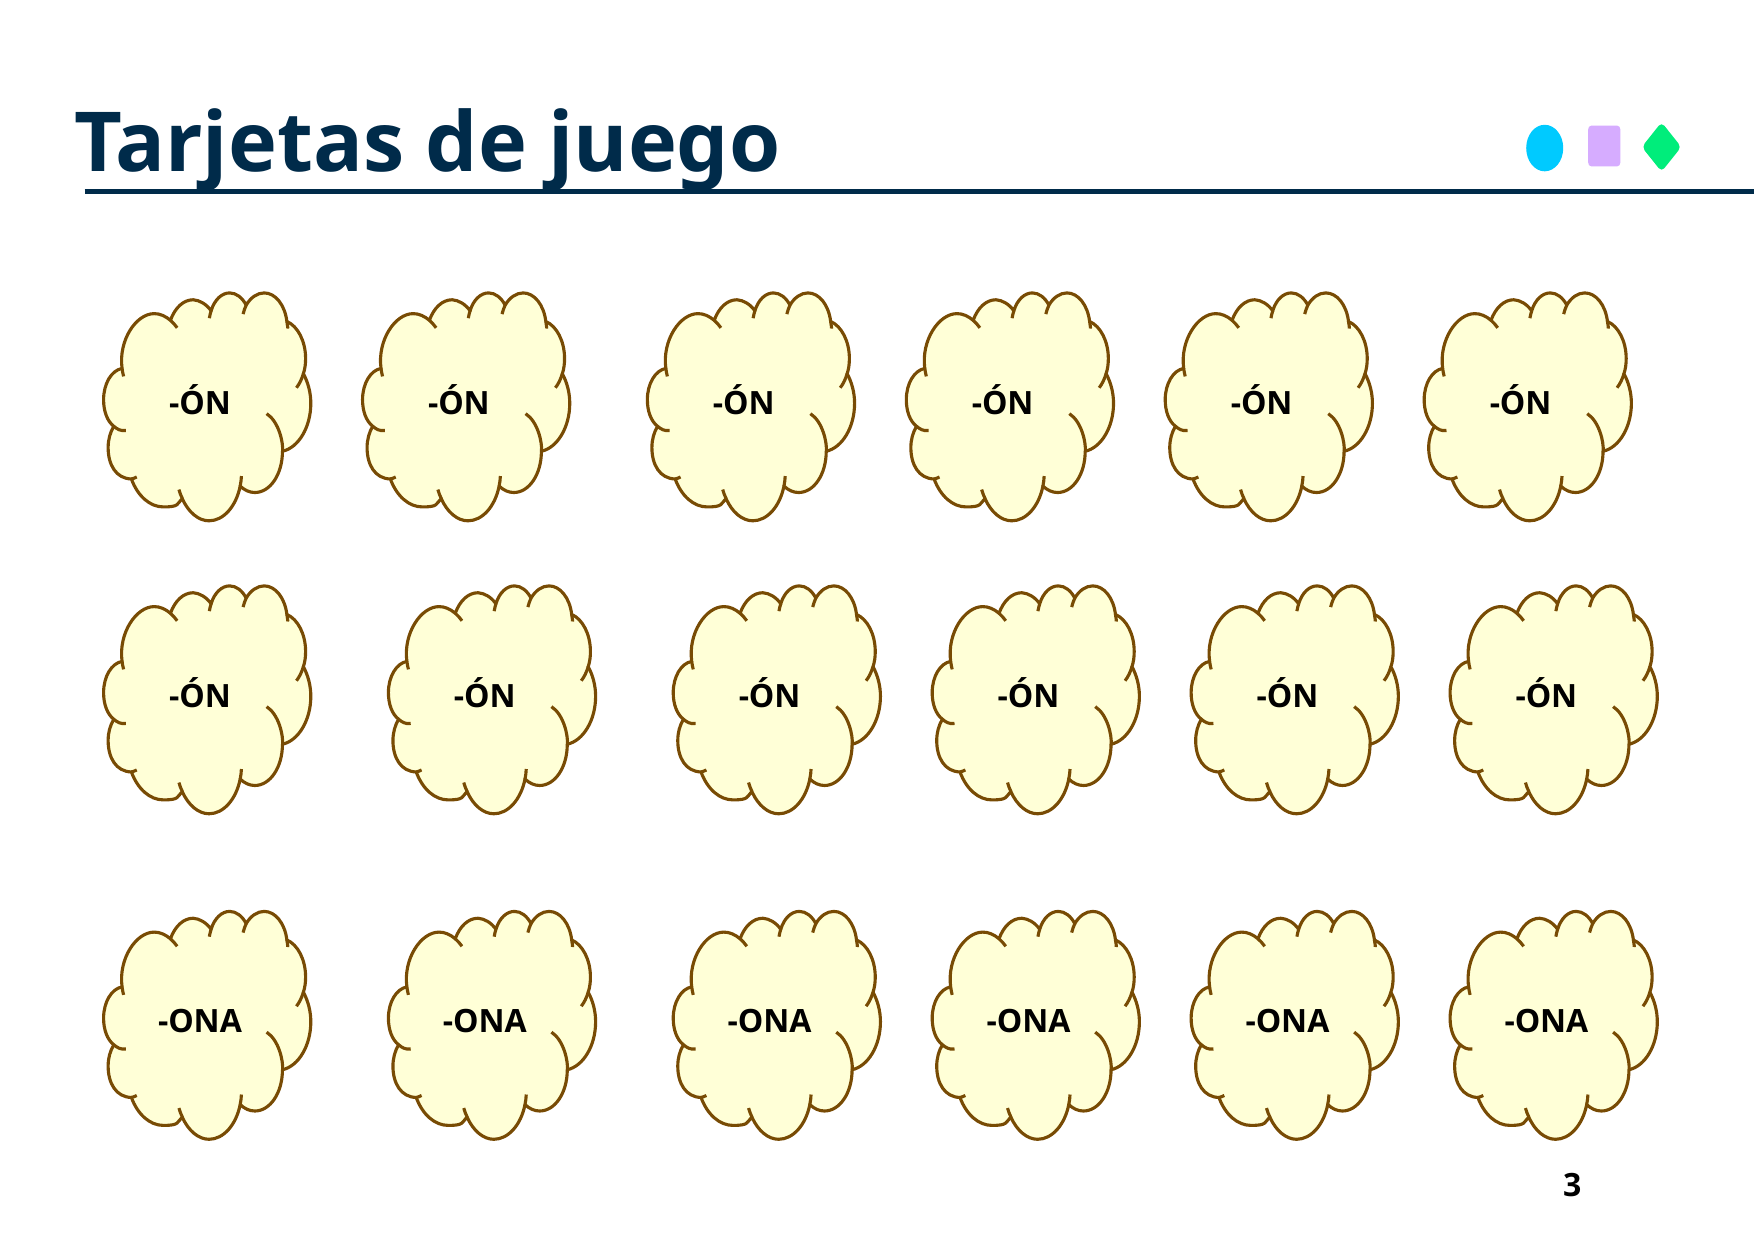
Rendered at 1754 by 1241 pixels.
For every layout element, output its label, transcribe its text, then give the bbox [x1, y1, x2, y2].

text_box -ÓN [673, 585, 881, 814]
text_box -ONA [932, 911, 1140, 1140]
text_box -ÓN [103, 292, 311, 521]
text_box -ÓN [1450, 585, 1658, 814]
text_box -ÓN [932, 585, 1140, 814]
text_box -ONA [1450, 911, 1658, 1140]
text_box -ÓN [388, 585, 596, 814]
text_box -ÓN [647, 292, 855, 521]
text_box -ÓN [906, 292, 1114, 521]
text_box -ÓN [1424, 292, 1632, 521]
text_box -ONA [103, 911, 311, 1140]
text_box -ÓN [103, 585, 311, 814]
text_box -ÓN [1165, 292, 1373, 521]
text_box -ONA [673, 911, 881, 1140]
text_box -ONA [1191, 911, 1399, 1140]
text_box -ÓN [362, 292, 570, 521]
text_box -ÓN [1191, 585, 1399, 814]
title Tarjetas de juego [74, 32, 1404, 196]
text_box -ONA [388, 911, 596, 1140]
